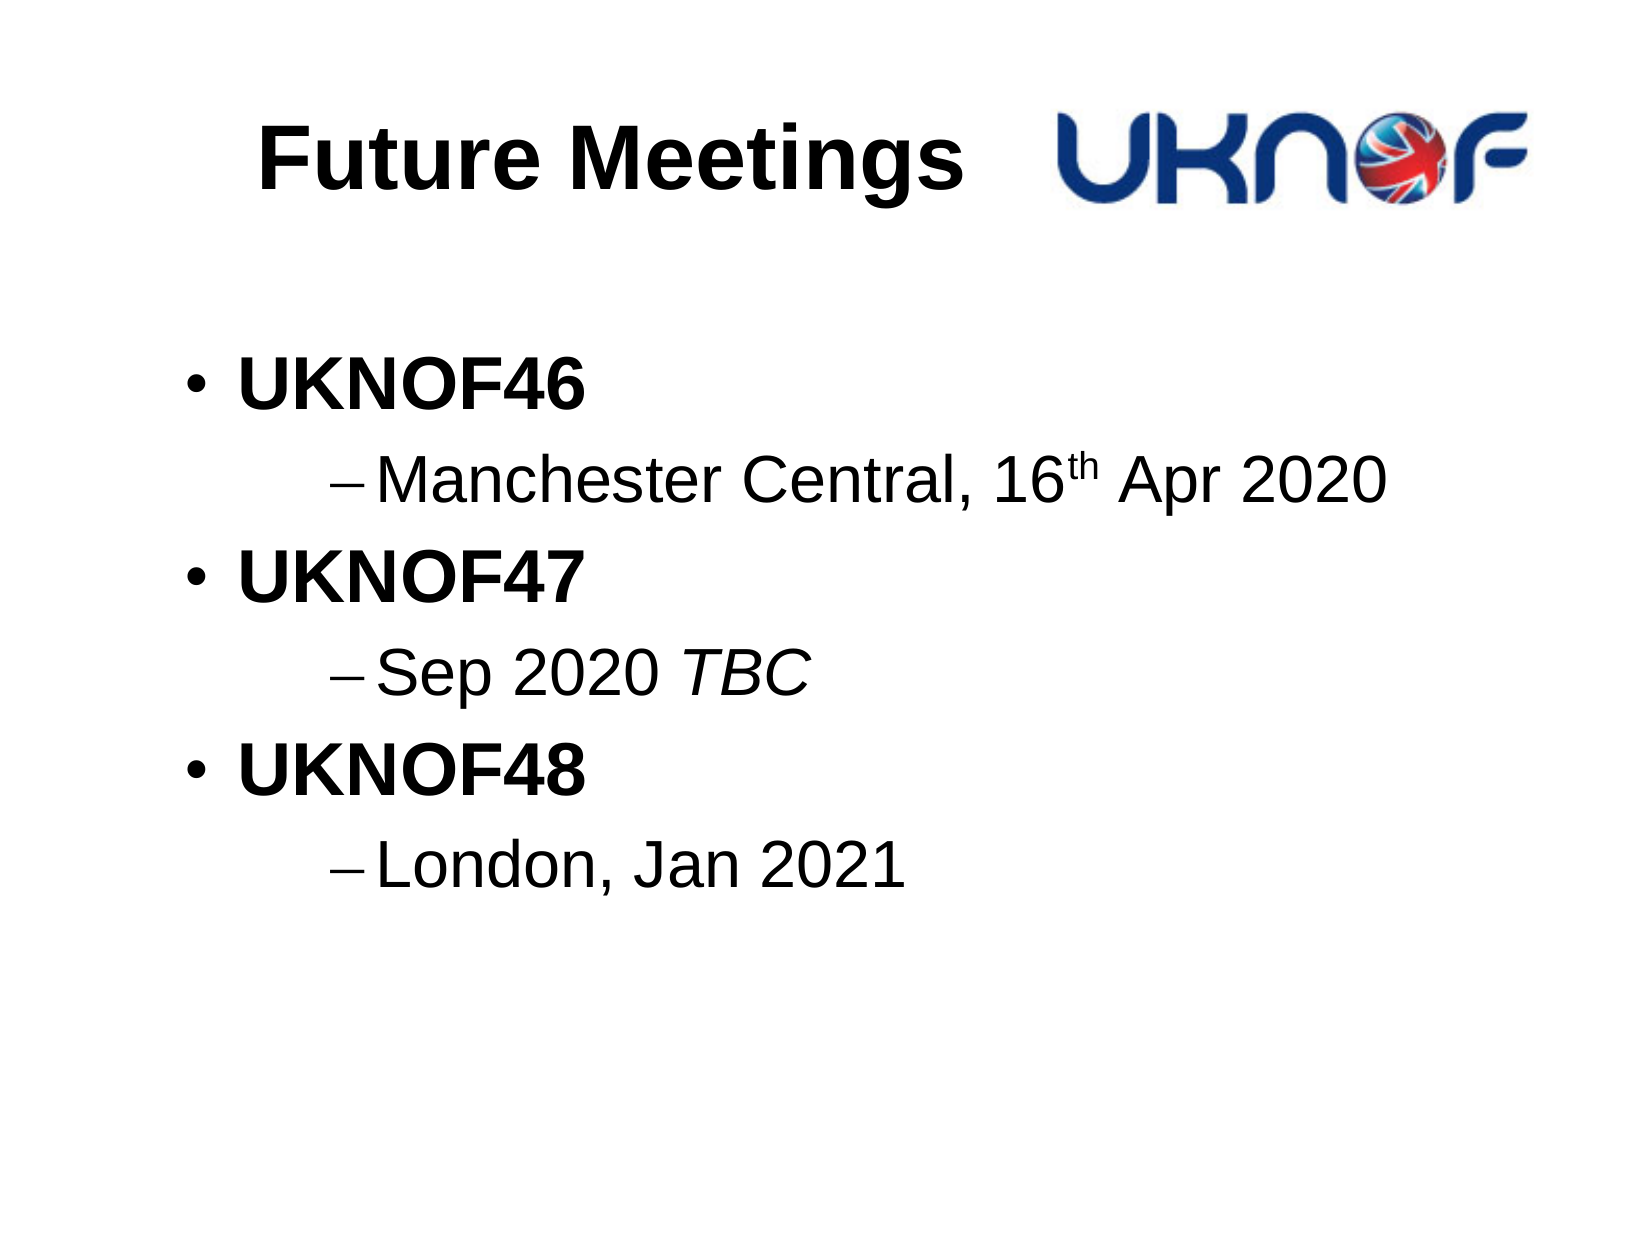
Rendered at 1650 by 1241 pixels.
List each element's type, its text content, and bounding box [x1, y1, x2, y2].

picture [1100, 93, 1536, 225]
title Future Meetings [123, 55, 1100, 262]
list UKNOF46 Manchester Central, 16th Apr 2020 UKNOF47 Sep 2020 TBC UKNOF48 London, Jan 2021 [123, 341, 1526, 1170]
